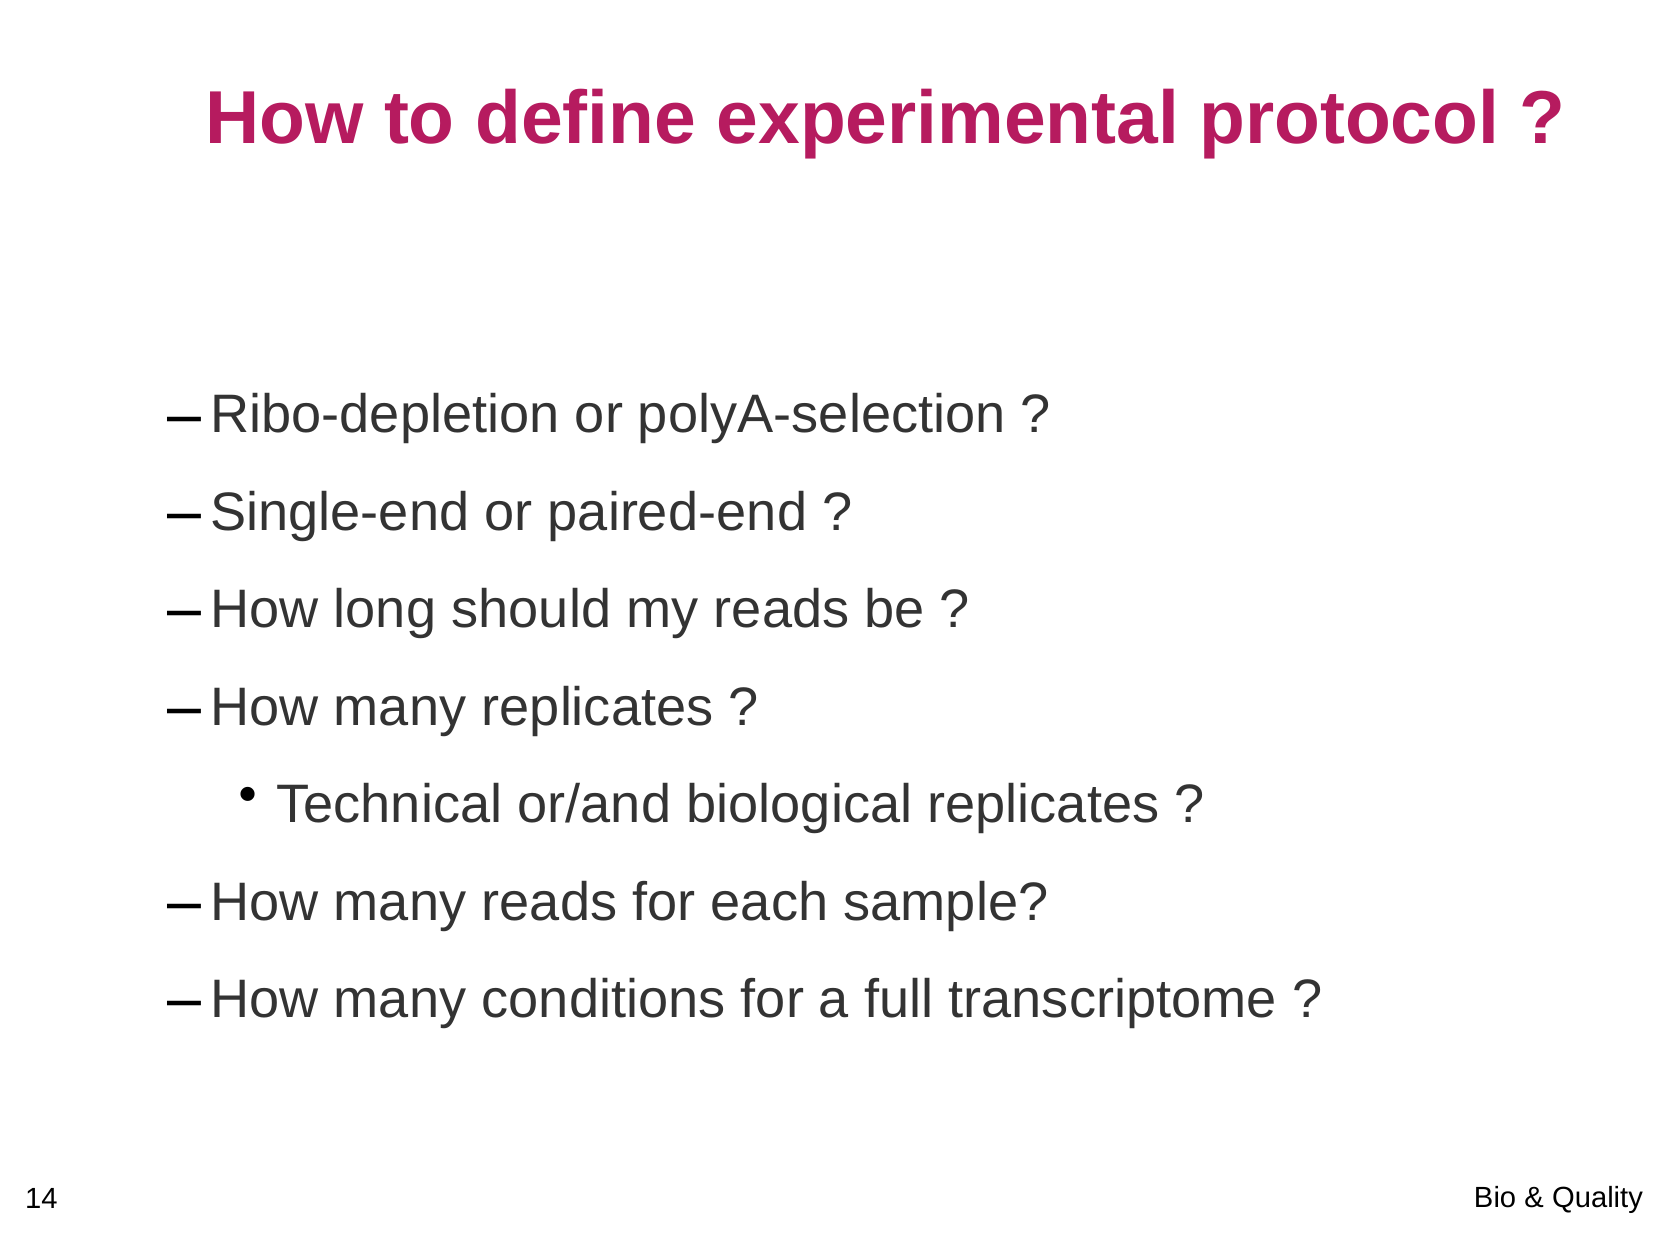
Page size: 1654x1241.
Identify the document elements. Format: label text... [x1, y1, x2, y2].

text_box How to define experimental protocol ? [82, 49, 1567, 178]
text_box Ribo-depletion or polyA-selection ? Single-end or paired-end ? How long should my reads be ? How many replicates ? Technical or/and biological replicates ? How many reads for each sample? How many conditions for a full transcriptome ? [88, 333, 1573, 1152]
